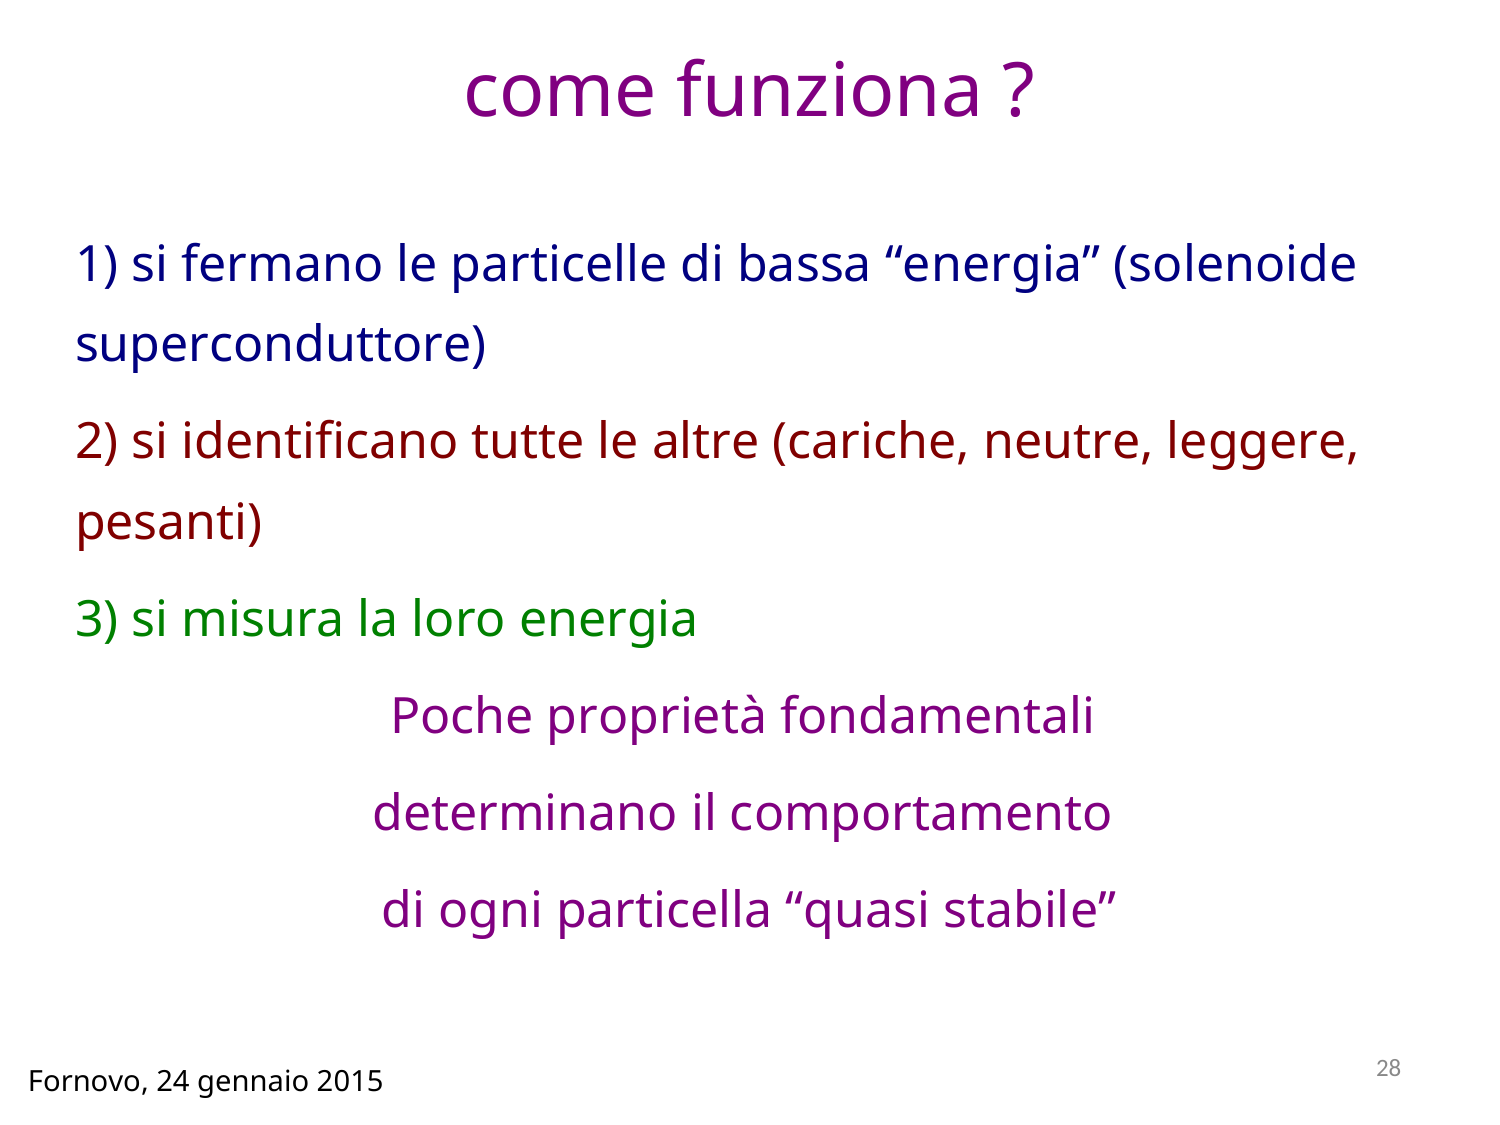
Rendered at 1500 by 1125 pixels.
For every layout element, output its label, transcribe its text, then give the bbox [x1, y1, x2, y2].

text_box 1) si fermano le particelle di bassa “energia” (solenoide superconduttore) 2) si identificano tutte le altre (cariche, neutre, leggere, pesanti) 3) si misura la loro energia Poche proprietà fondamentali determinano il comportamento di ogni particella “quasi stabile” [75, 124, 1424, 1024]
text_box come funziona ? [75, 4, 1424, 124]
text_box <numero> [1074, 1042, 1417, 1095]
